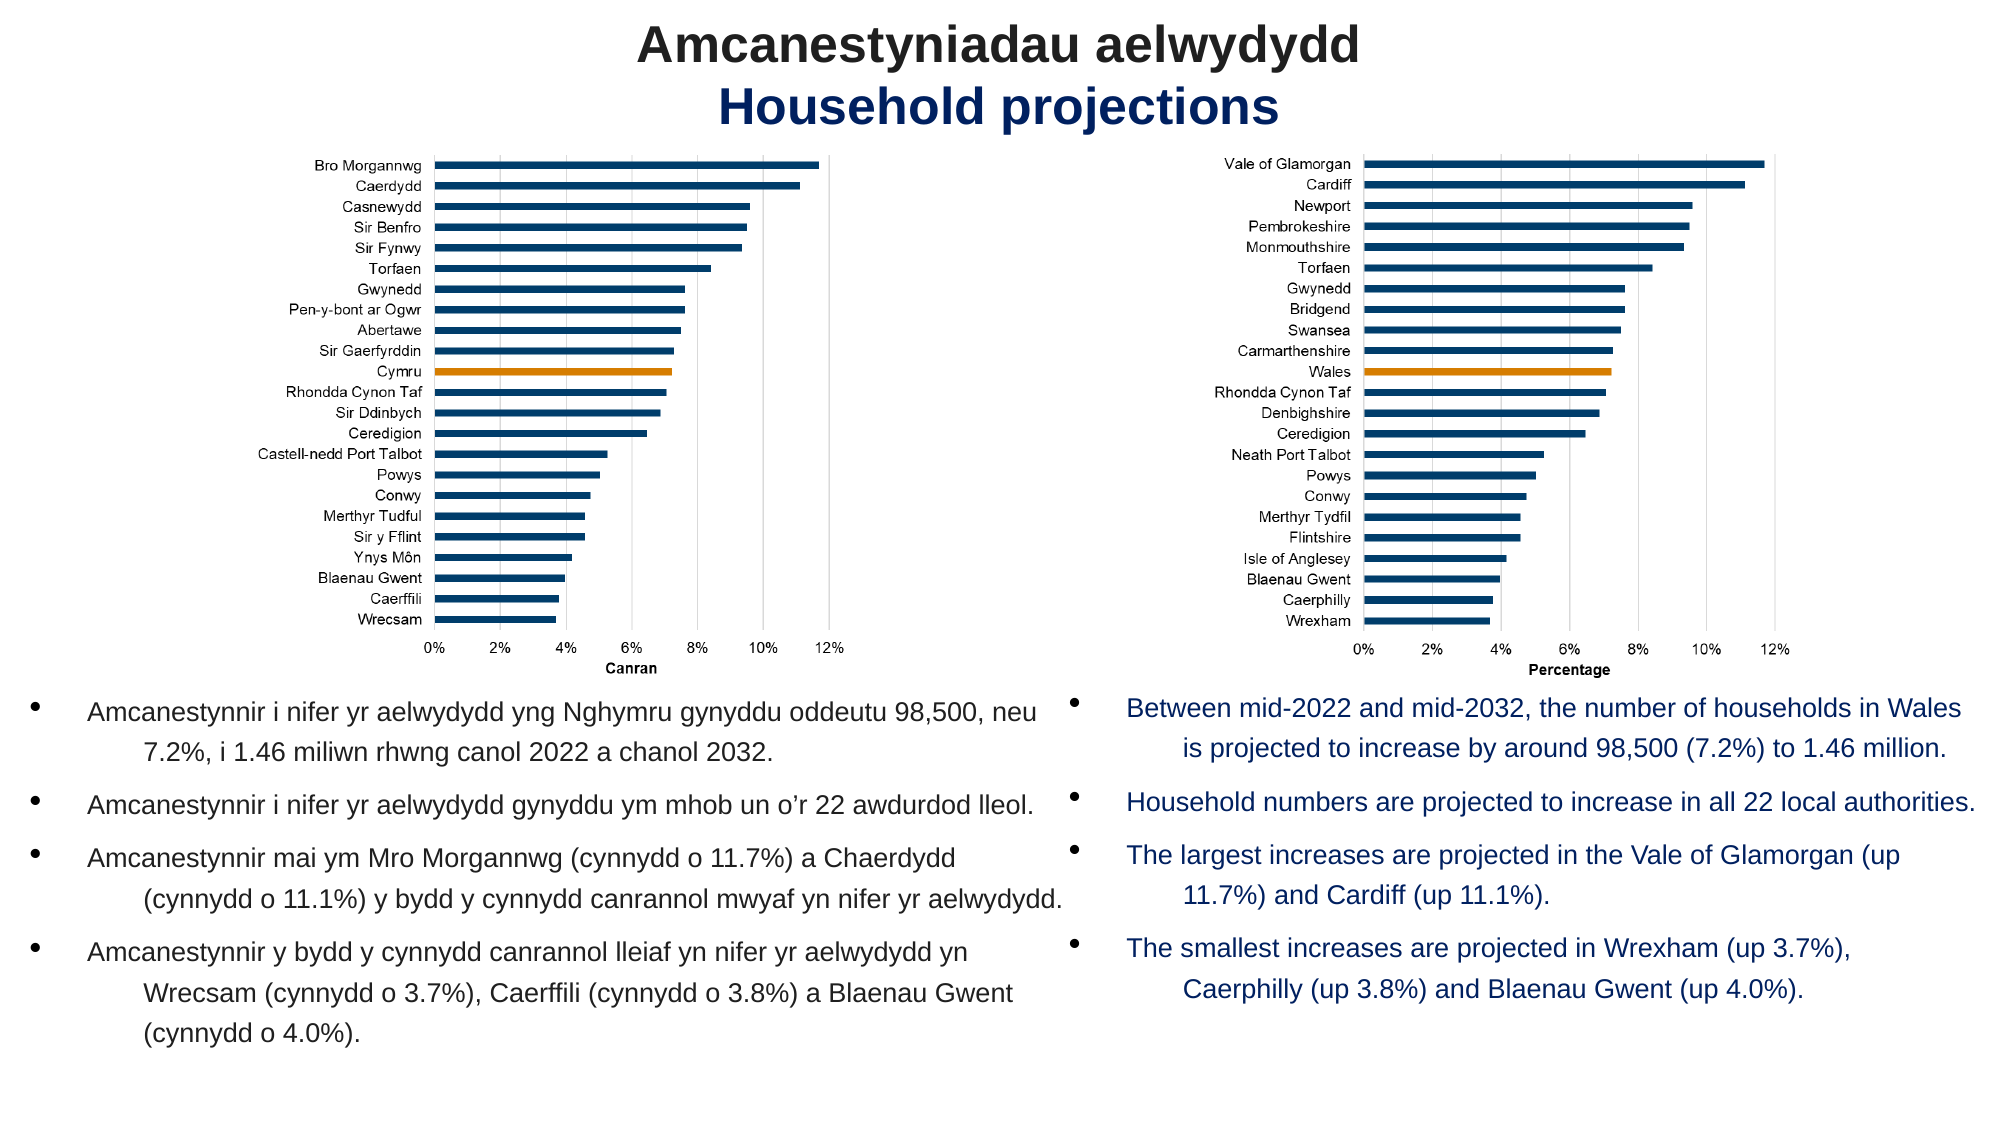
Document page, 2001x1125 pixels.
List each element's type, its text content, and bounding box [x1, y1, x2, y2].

title Amcanestyniadau aelwydydd Household projections [0, 2, 2000, 143]
picture [232, 143, 863, 683]
text_box Amcanestynnir i nifer yr aelwydydd yng Nghymru gynyddu oddeutu 98,500, neu 7.2%, i 1.46 miliwn rhwng canol 2022 a chanol 2032. Amcanestynnir i nifer yr aelwydydd gynyddu ym mhob un o’r 22 awdurdod lleol. Amcanestynnir mai ym Mro Morgannwg (cynnydd o 11.7%) a Chaerdydd (cynnydd o 11.1%) y bydd y cynnydd canrannol mwyaf yn nifer yr aelwydydd. Amcanestynnir y bydd y cynnydd canrannol lleiaf yn nifer yr aelwydydd yn Wrecsam (cynnydd o 3.7%), Caerffili (cynnydd o 3.8%) a Blaenau Gwent (cynnydd o 4.0%). [15, 678, 1083, 1095]
list Between mid-2022 and mid-2032, the number of households in Wales is projected to increase by around 98,500 (7.2%) to 1.46 million. Household numbers are projected to increase in all 22 local authorities. The largest increases are projected in the Vale of Glamorgan (up 11.7%) and Cardiff (up 11.1%). The smallest increases are projected in Wrexham (up 3.7%), Caerphilly (up 3.8%) and Blaenau Gwent (up 4.0%). [1055, 674, 1993, 1122]
picture [1185, 143, 1816, 682]
